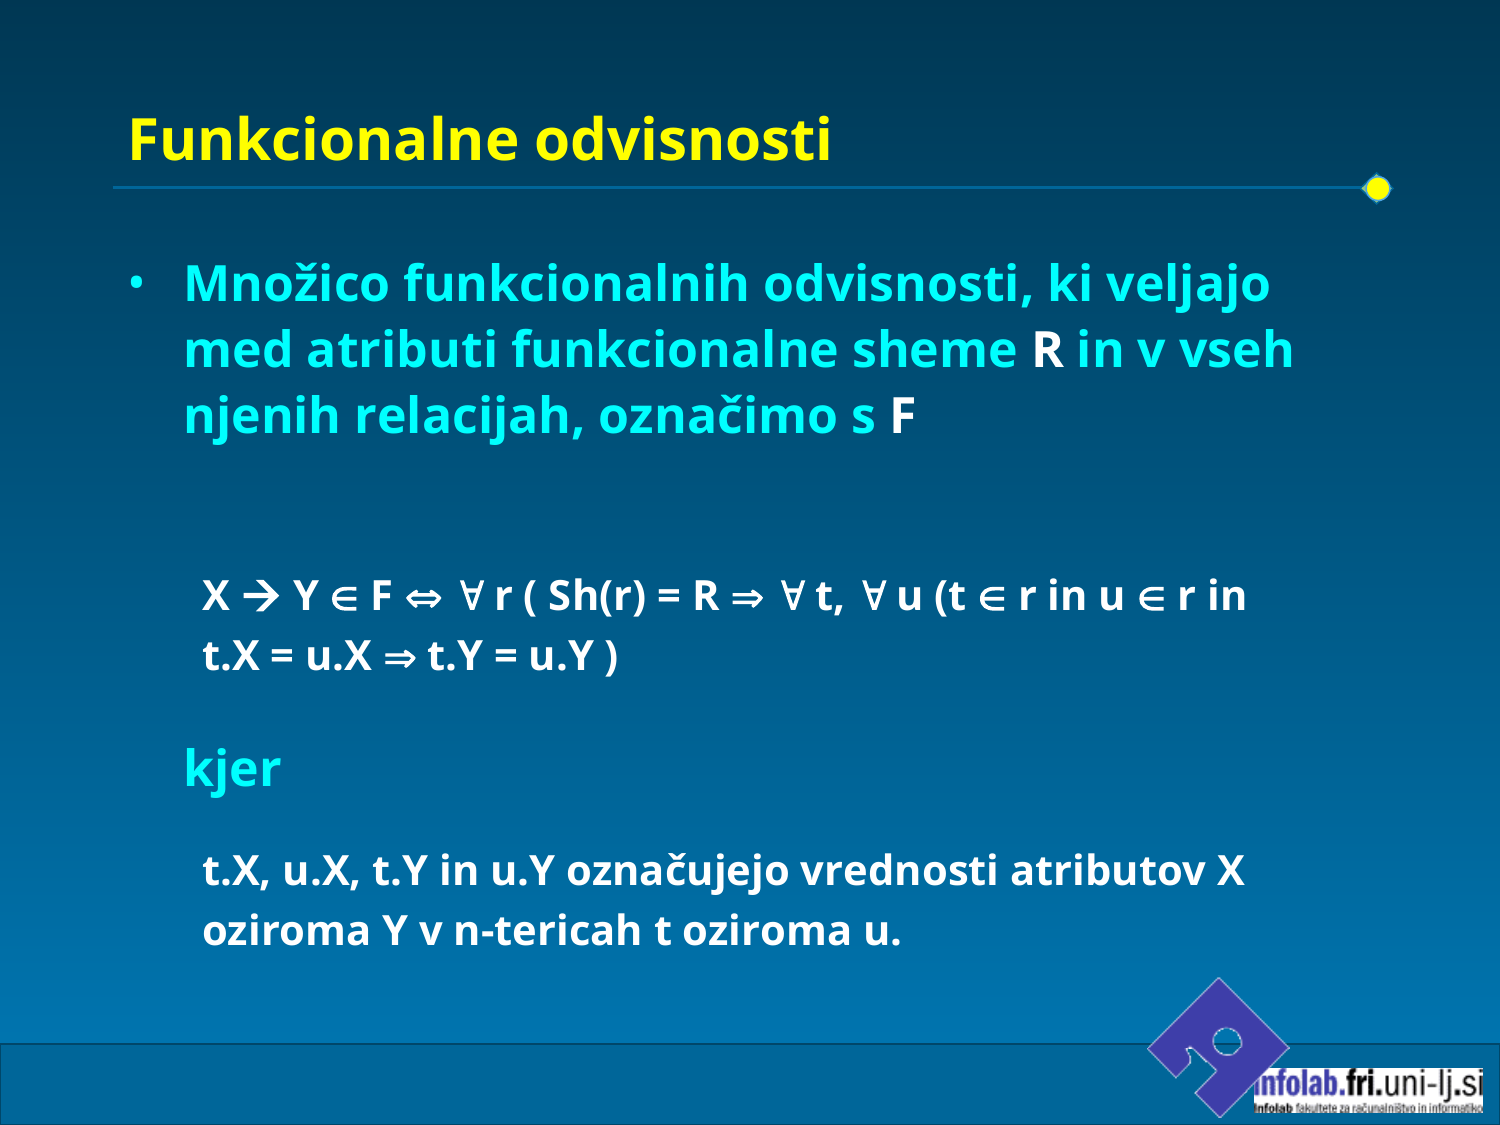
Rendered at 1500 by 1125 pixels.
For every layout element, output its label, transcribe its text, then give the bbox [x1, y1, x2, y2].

title Funkcionalne odvisnosti [112, 94, 1388, 181]
picture [1149, 978, 1482, 1117]
list Množico funkcionalnih odvisnosti, ki veljajo med atributi funkcionalne sheme R in v vseh njenih relacijah, označimo s F X  Y  F   r ( Sh(r) = R   t,  u (t  r in u  r in t.X = u.X  t.Y = u.Y ) kjer t.X, u.X, t.Y in u.Y označujejo vrednosti atributov X oziroma Y v n-tericah t oziroma u. [112, 237, 1388, 963]
